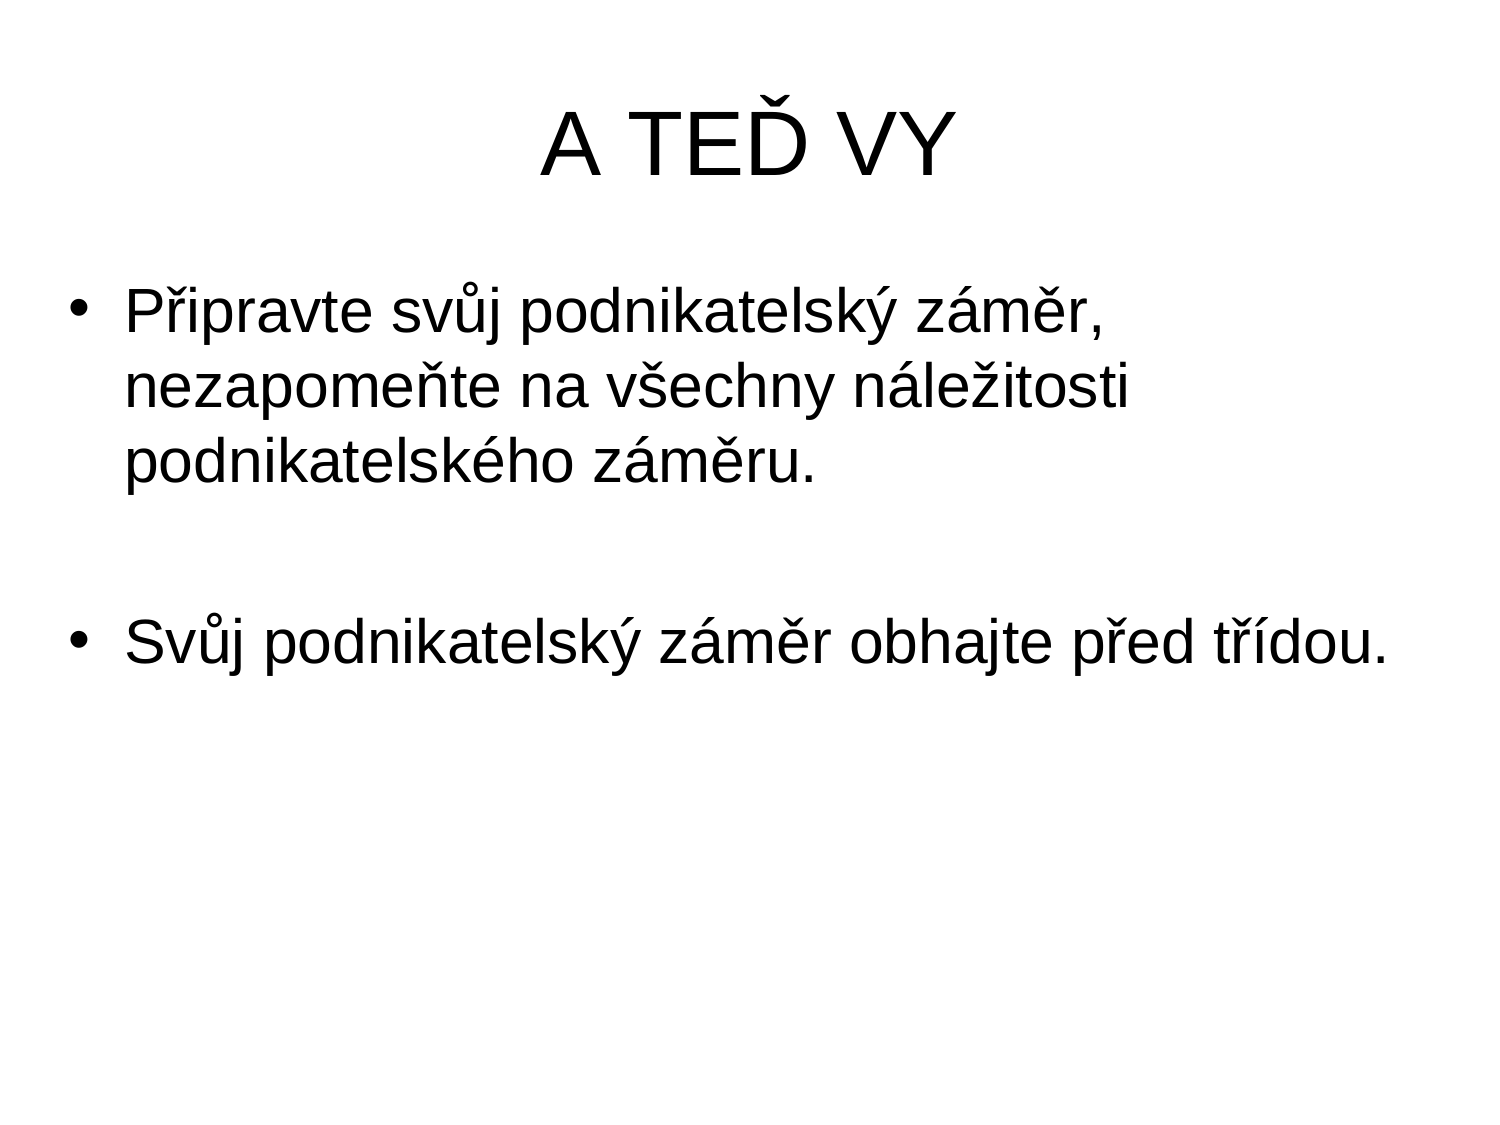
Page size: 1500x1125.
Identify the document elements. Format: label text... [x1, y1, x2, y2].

title A TEĎ VY [75, 45, 1426, 233]
list Připravte svůj podnikatelský záměr, nezapomeňte na všechny náležitosti podnikatelského záměru. Svůj podnikatelský záměr obhajte před třídou. [53, 262, 1447, 1006]
